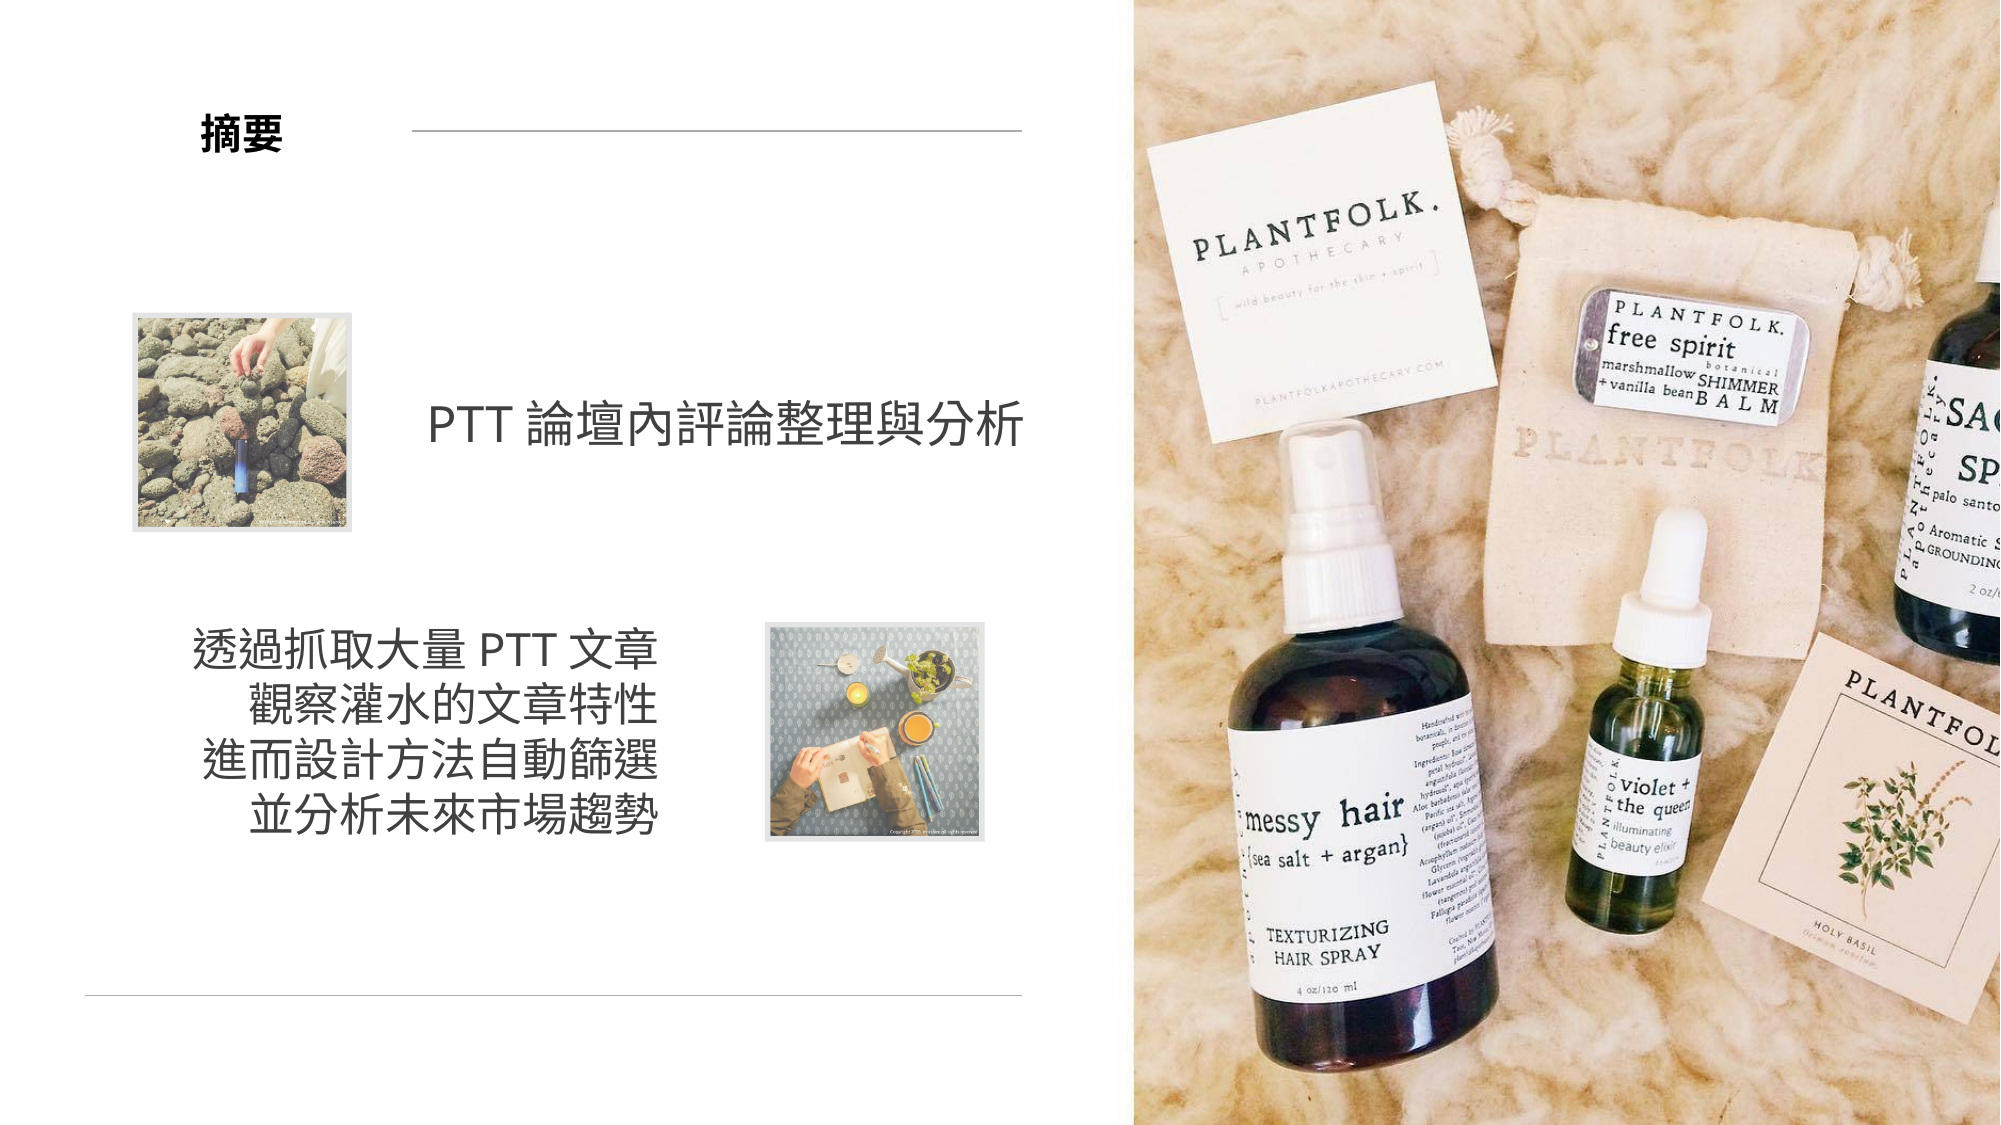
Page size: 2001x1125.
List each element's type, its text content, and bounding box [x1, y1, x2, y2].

picture [770, 627, 979, 836]
picture [1067, 0, 2000, 1125]
text_box 摘要 [72, 100, 413, 167]
text_box PTT論壇內評論整理與分析 [411, 384, 1055, 461]
text_box 透過抓取大量PTT文章 觀察灌水的文章特性 進而設計方法自動篩選 並分析未來市場趨勢 [177, 613, 682, 851]
picture [138, 318, 347, 527]
